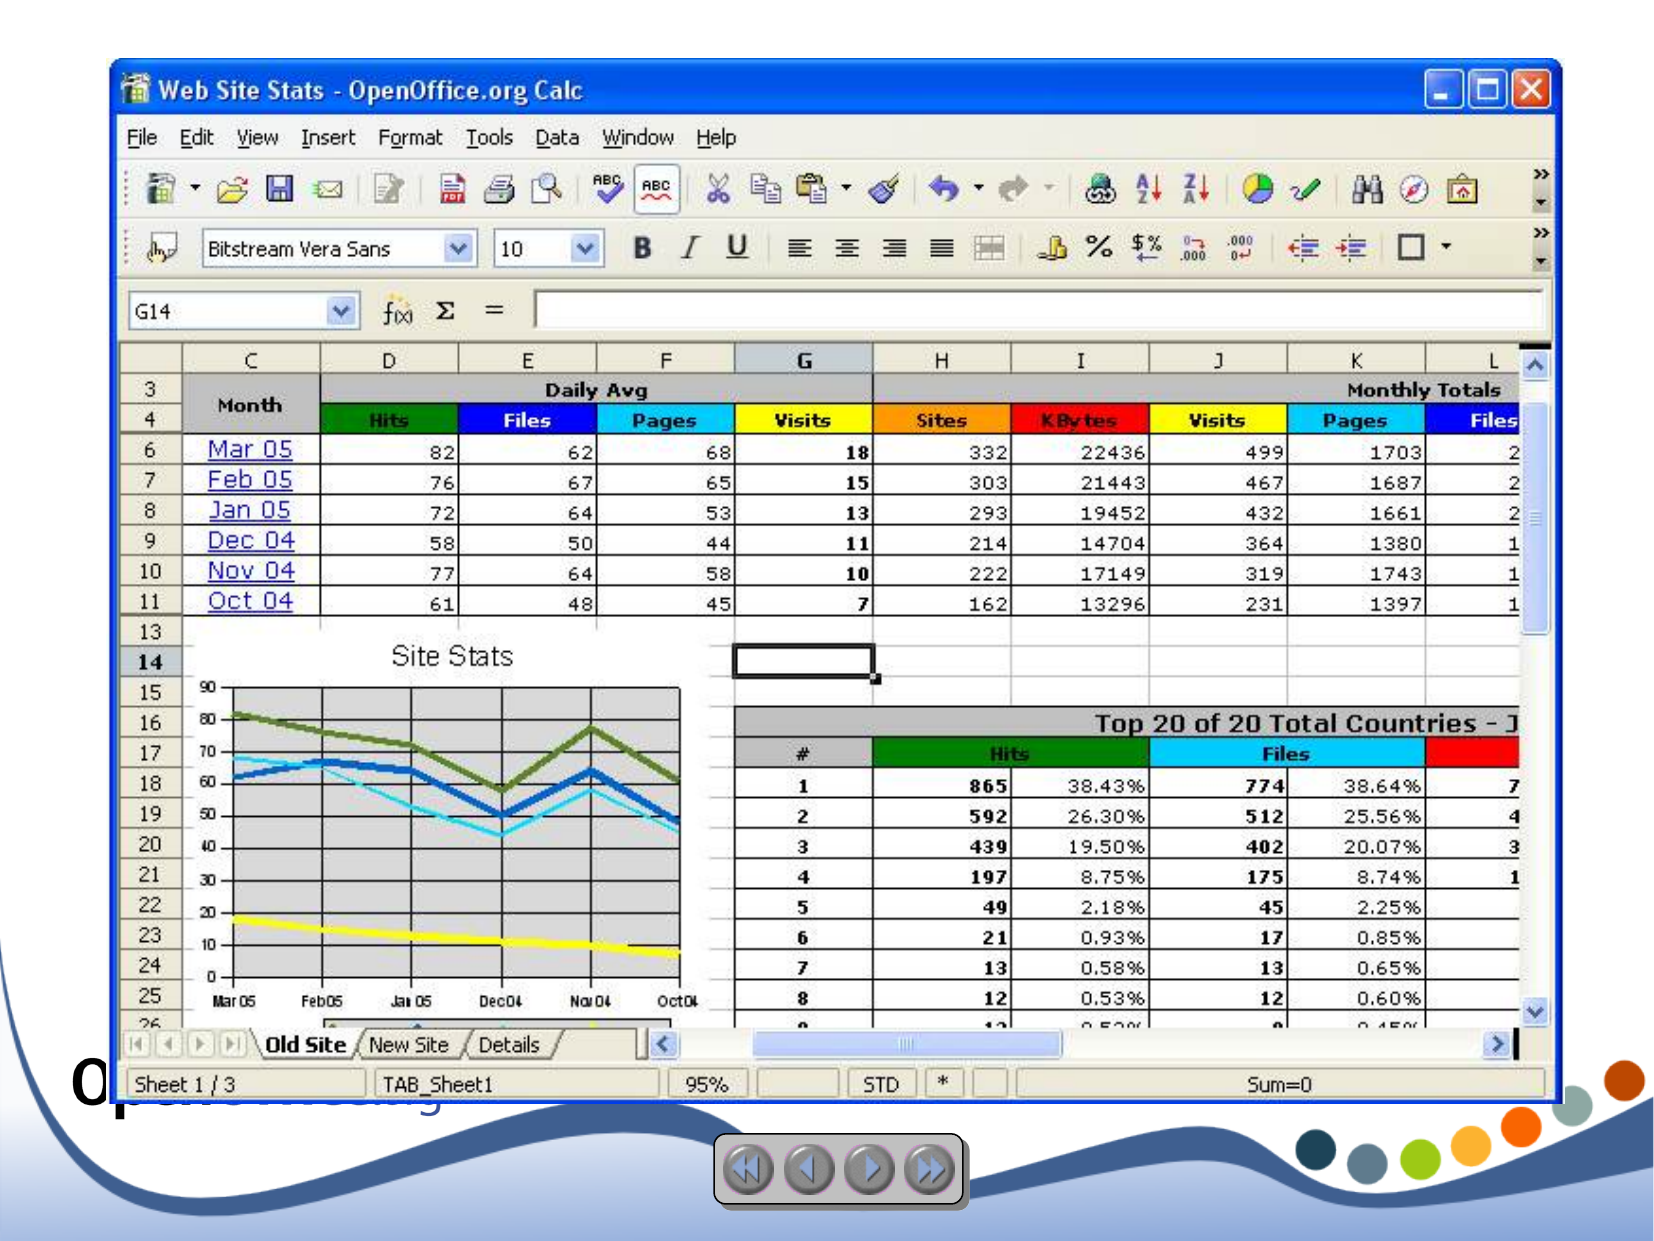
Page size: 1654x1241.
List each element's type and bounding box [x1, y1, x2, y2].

picture [0, 58, 1654, 1241]
text_box [714, 1133, 963, 1204]
